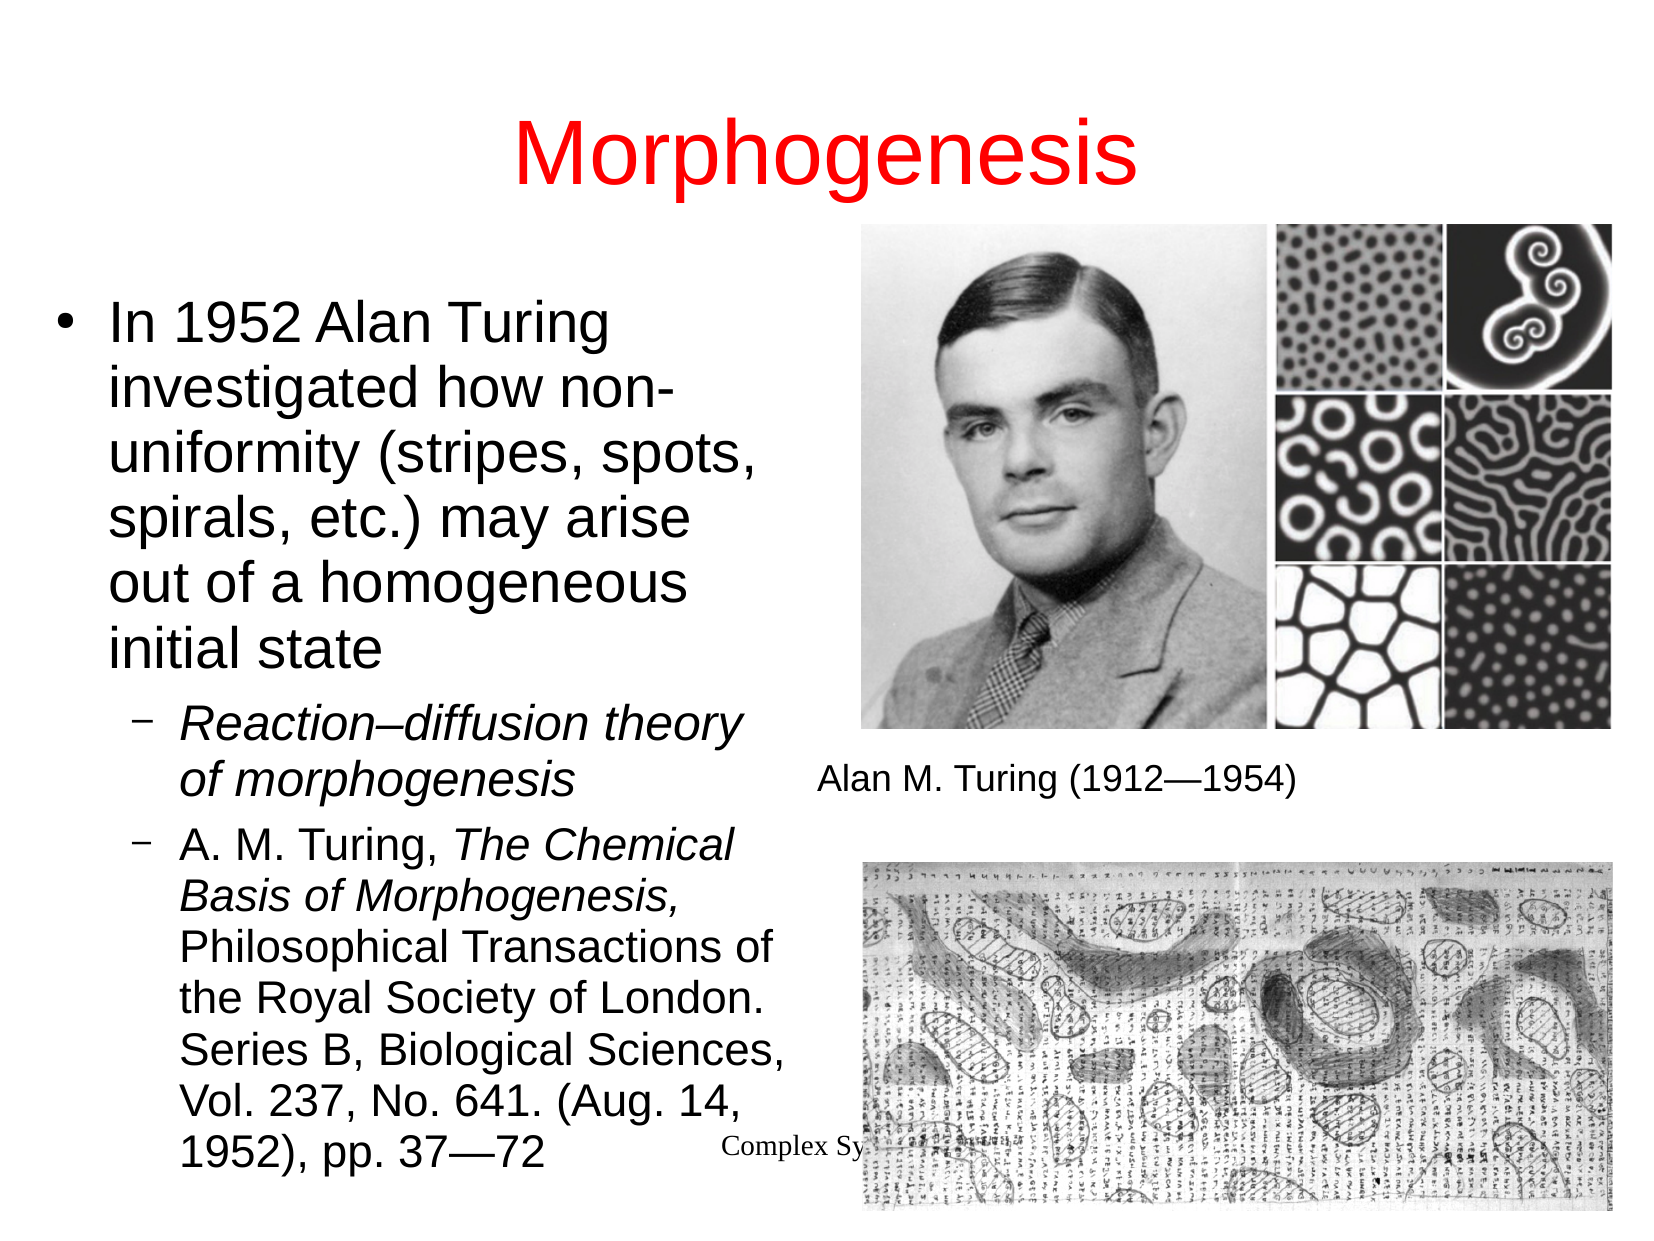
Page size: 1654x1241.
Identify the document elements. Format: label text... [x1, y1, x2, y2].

text_box Alan M. Turing (1912—1954) [802, 750, 1313, 807]
picture [861, 224, 1613, 729]
list In 1952 Alan Turing investigated how non-uniformity (stripes, spots, spirals, etc.) may arise out of a homogeneous initial state Reaction–diffusion theory of morphogenesis A. M. Turing, The Chemical Basis of Morphogenesis, Philosophical Transactions of the Royal Society of London. Series B, Biological Sciences, Vol. 237, No. 641. (Aug. 14, 1952), pp. 37—72 [37, 290, 788, 1181]
title Morphogenesis [82, 49, 1571, 257]
picture [862, 862, 1613, 1211]
